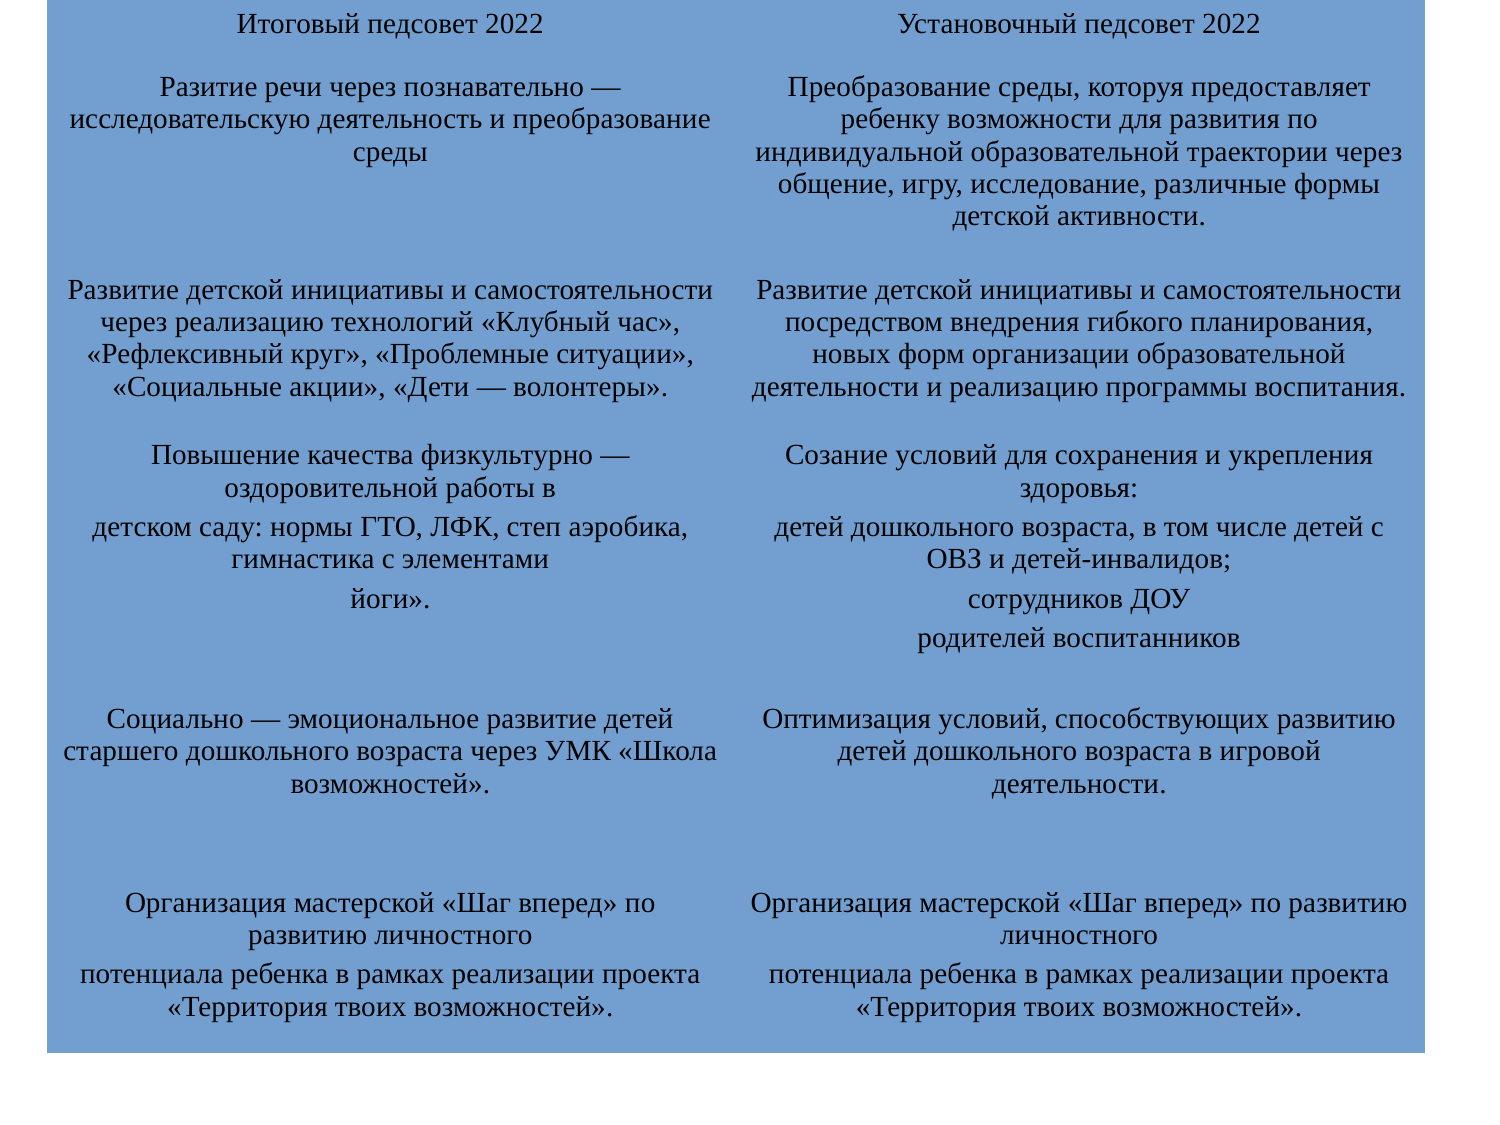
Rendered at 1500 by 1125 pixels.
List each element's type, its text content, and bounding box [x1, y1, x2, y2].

table_cell Повышение качества физкультурно — оздоровительной работы в детском саду: нормы ГТО, ЛФК, степ аэробика, гимнастика с элементами йоги». [47, 432, 734, 695]
table_cell Оптимизация условий, способствующих развитию детей дошкольного возраста в игровой деятельности. [734, 695, 1425, 879]
table_cell Развитие детской инициативы и самостоятельности посредством внедрения гибкого планирования, новых форм организации образовательной деятельности и реализацию программы воспитания. [734, 266, 1425, 432]
table_cell Разитие речи через познавательно — исследовательскую деятельность и преобразование среды [47, 63, 734, 266]
table_cell Социально — эмоциональное развитие детей старшего дошкольного возраста через УМК «Школа возможностей». [47, 695, 734, 879]
table_header Итоговый педсовет 2022 [47, 0, 734, 63]
table_cell Организация мастерской «Шаг вперед» по развитию личностного потенциала ребенка в рамках реализации проекта «Территория твоих возможностей». [734, 879, 1425, 1053]
table_cell Созание условий для сохранения и укрепления здоровья: детей дошкольного возраста, в том числе детей с ОВЗ и детей-инвалидов; сотрудников ДОУ родителей воспитанников [734, 432, 1425, 695]
table_cell Преобразование среды, которуя предоставляет ребенку возможности для развития по индивидуальной образовательной траектории через общение, игру, исследование, различные формы детской активности. [734, 63, 1425, 266]
table_cell Организация мастерской «Шаг вперед» по развитию личностного потенциала ребенка в рамках реализации проекта «Территория твоих возможностей». [47, 879, 734, 1053]
table_cell Развитие детской инициативы и самостоятельности через реализацию технологий «Клубный час», «Рефлексивный круг», «Проблемные ситуации», «Социальные акции», «Дети — волонтеры». [47, 266, 734, 432]
table_header Установочный педсовет 2022 [734, 0, 1425, 63]
